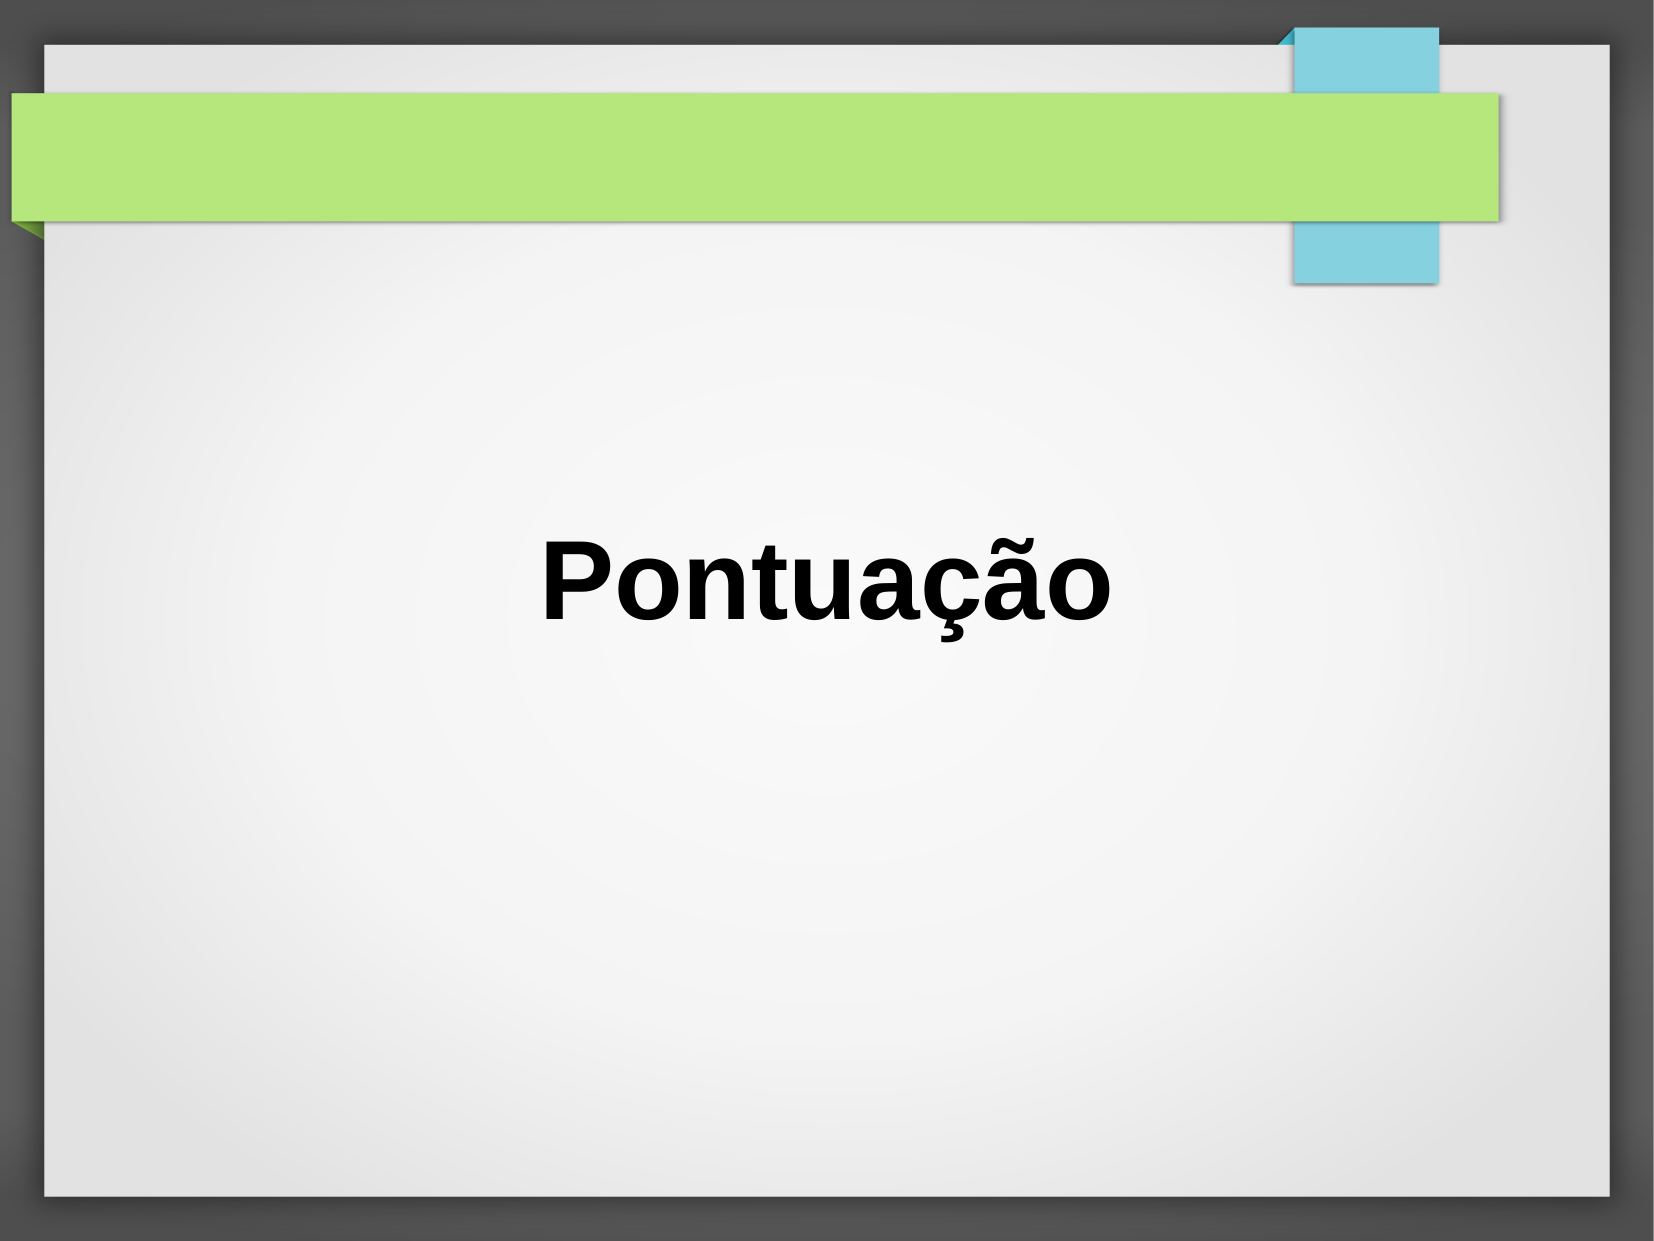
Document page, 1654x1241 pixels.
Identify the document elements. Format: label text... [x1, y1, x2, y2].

subtitle Pontuação [82, 295, 1571, 1015]
picture [0, 0, 1654, 1241]
